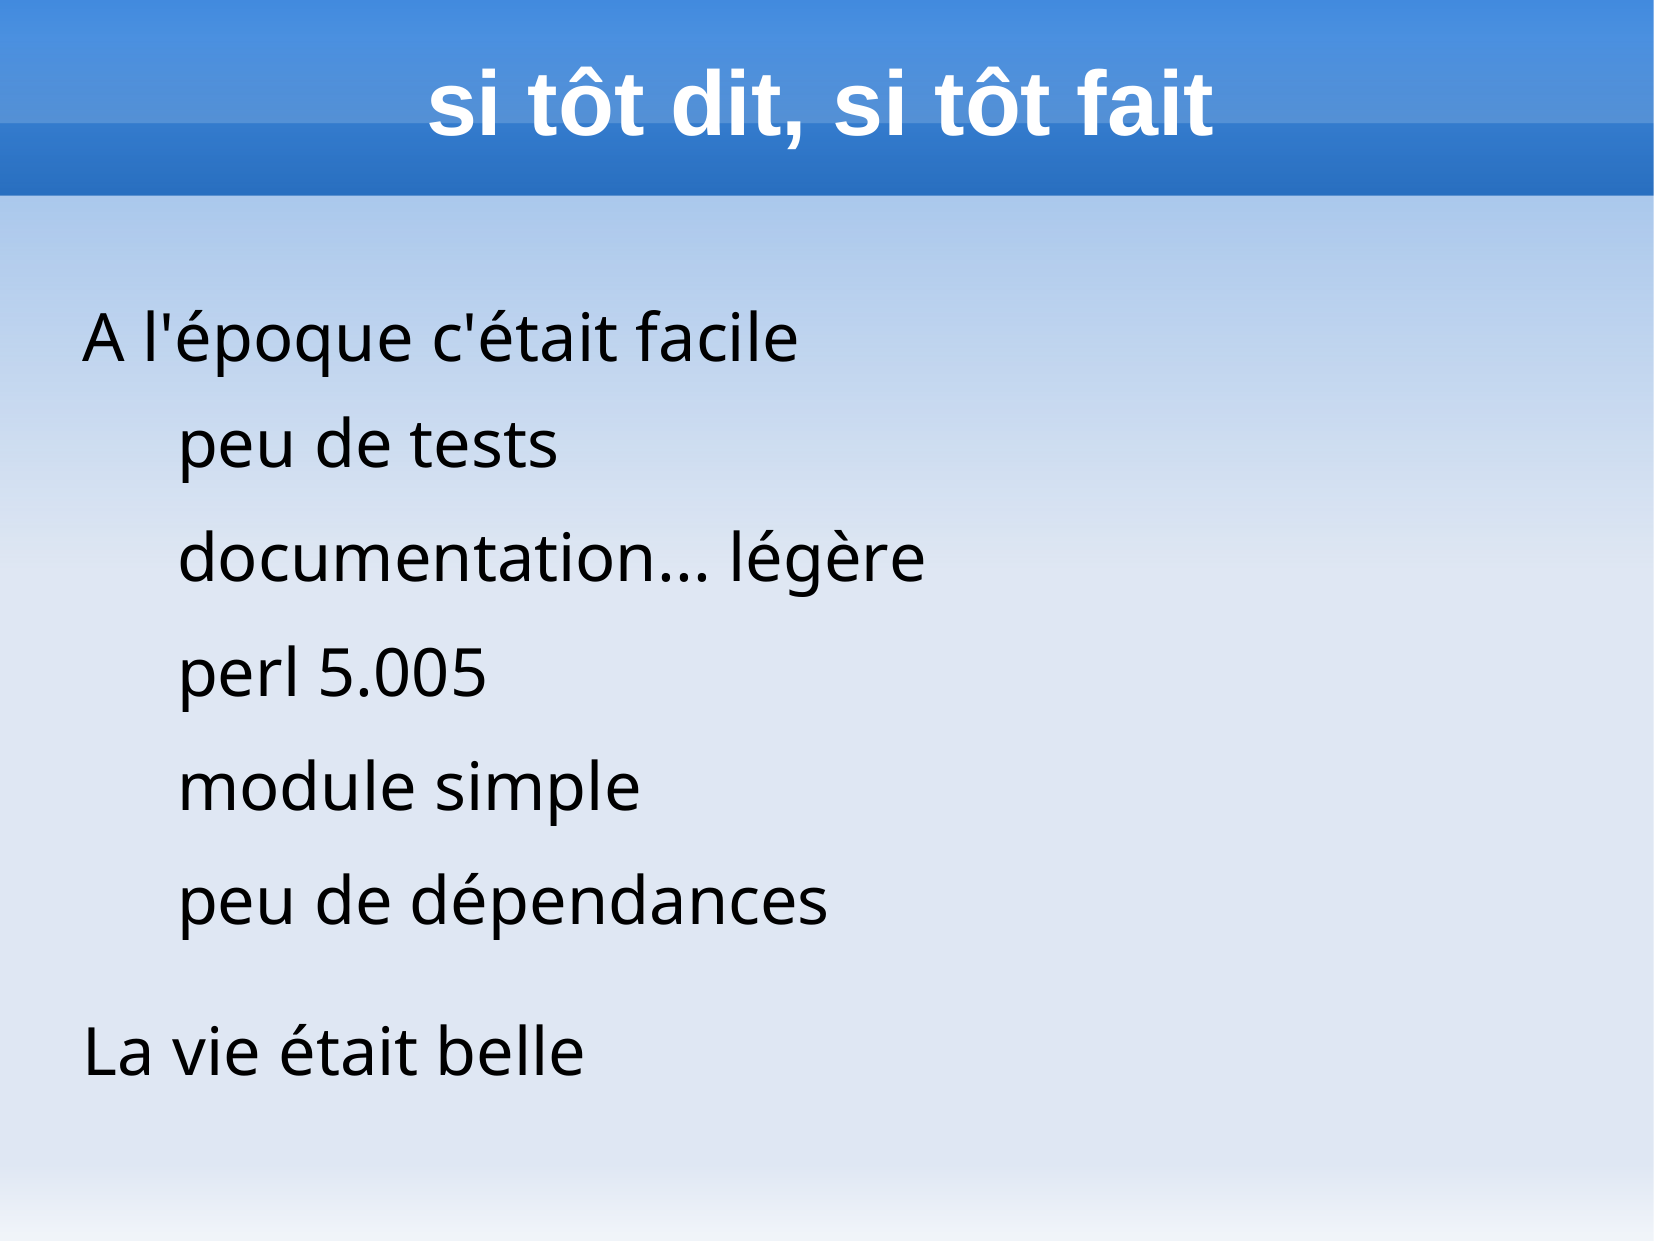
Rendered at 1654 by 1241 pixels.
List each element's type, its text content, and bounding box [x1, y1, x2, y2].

picture [0, 0, 1654, 1241]
list A l'époque c'était facile peu de tests documentation... légère perl 5.005 module simple peu de dépendances La vie était belle [82, 290, 1571, 1094]
title si tôt dit, si tôt fait [76, 7, 1565, 200]
